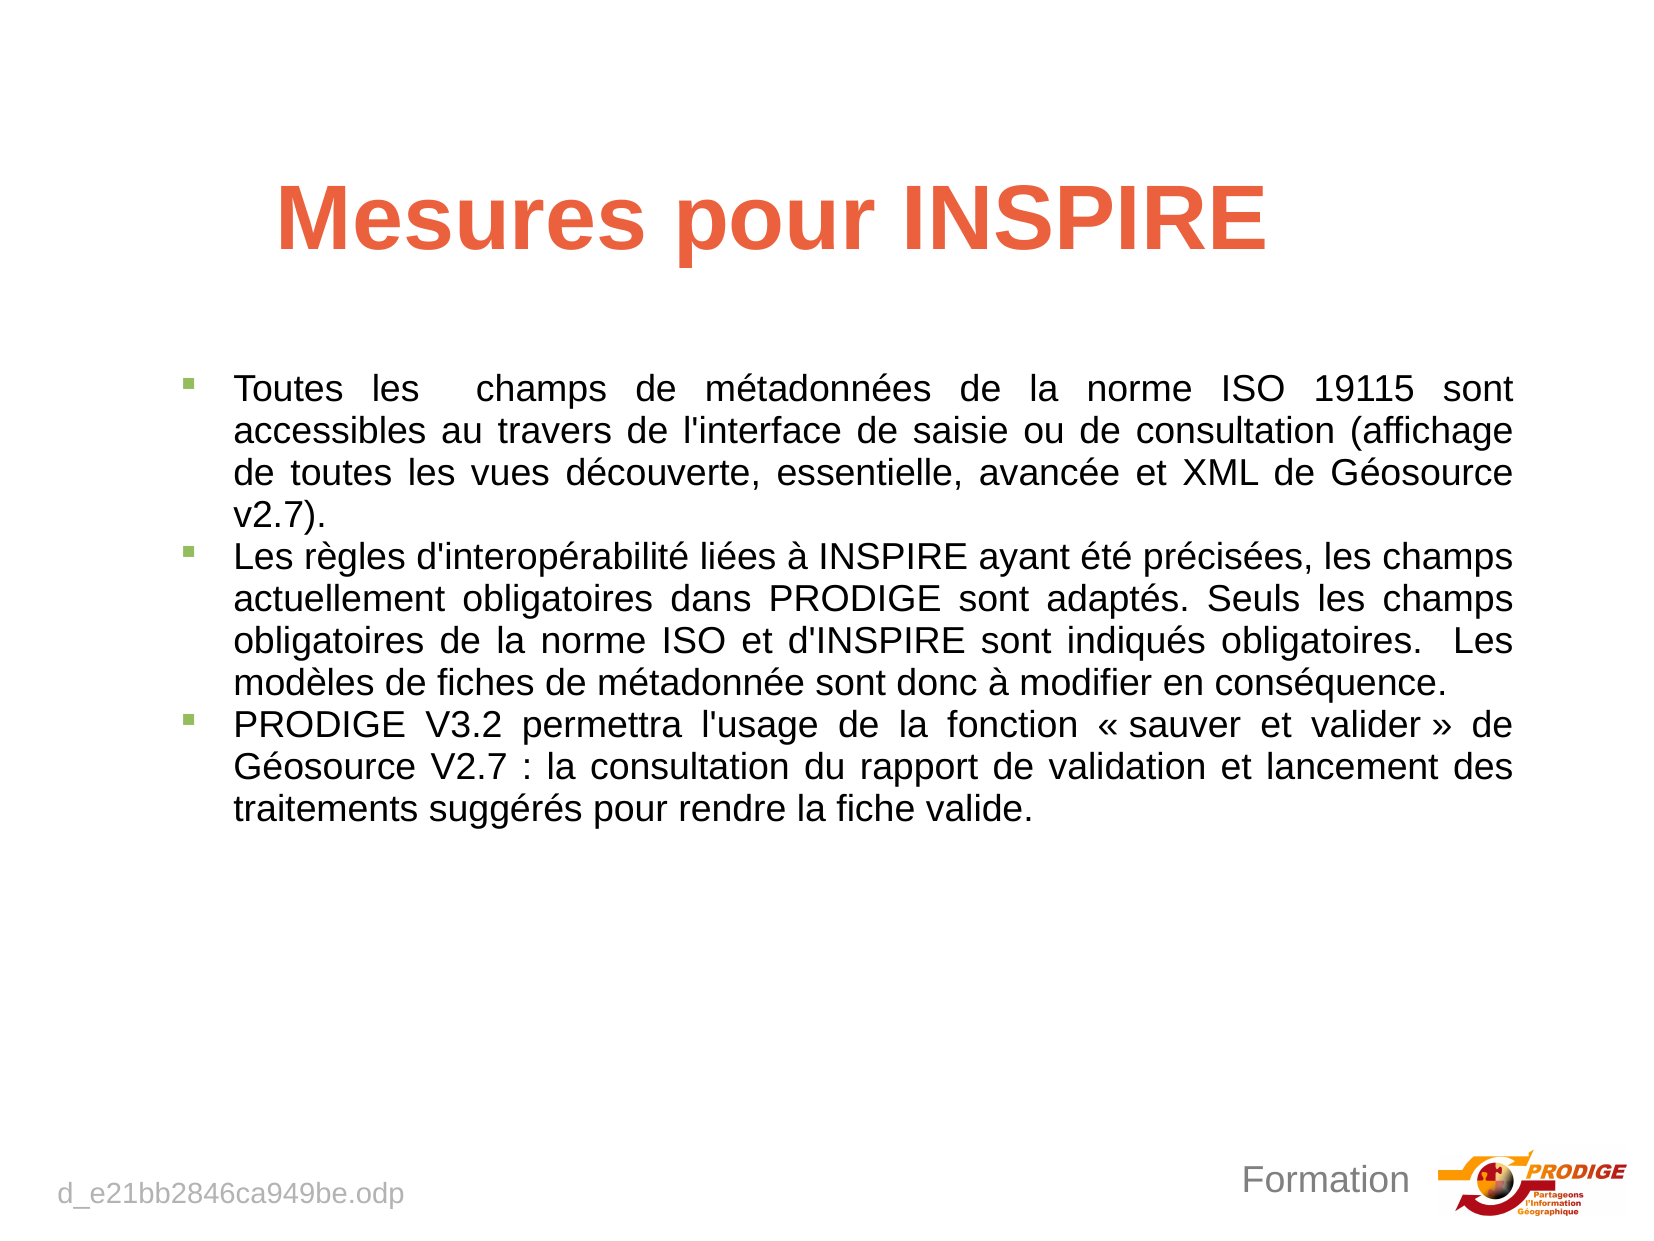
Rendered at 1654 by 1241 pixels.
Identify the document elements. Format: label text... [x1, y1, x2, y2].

title Mesures pour INSPIRE [88, 114, 1534, 322]
picture [1438, 1145, 1627, 1216]
text_box Toutes les champs de métadonnées de la norme ISO 19115 sont accessibles au travers de l'interface de saisie ou de consultation (affichage de toutes les vues découverte, essentielle, avancée et XML de Géosource v2.7). Les règles d'interopérabilité liées à INSPIRE ayant été précisées, les champs actuellement obligatoires dans PRODIGE sont adaptés. Seuls les champs obligatoires de la norme ISO et d'INSPIRE sont indiqués obligatoires. Les modèles de fiches de métadonnée sont donc à modifier en conséquence. PRODIGE V3.2 permettra l'usage de la fonction « sauver et valider » de Géosource V2.7 : la consultation du rapport de validation et lancement des traitements suggérés pour rendre la fiche valide. [147, 360, 1529, 1157]
